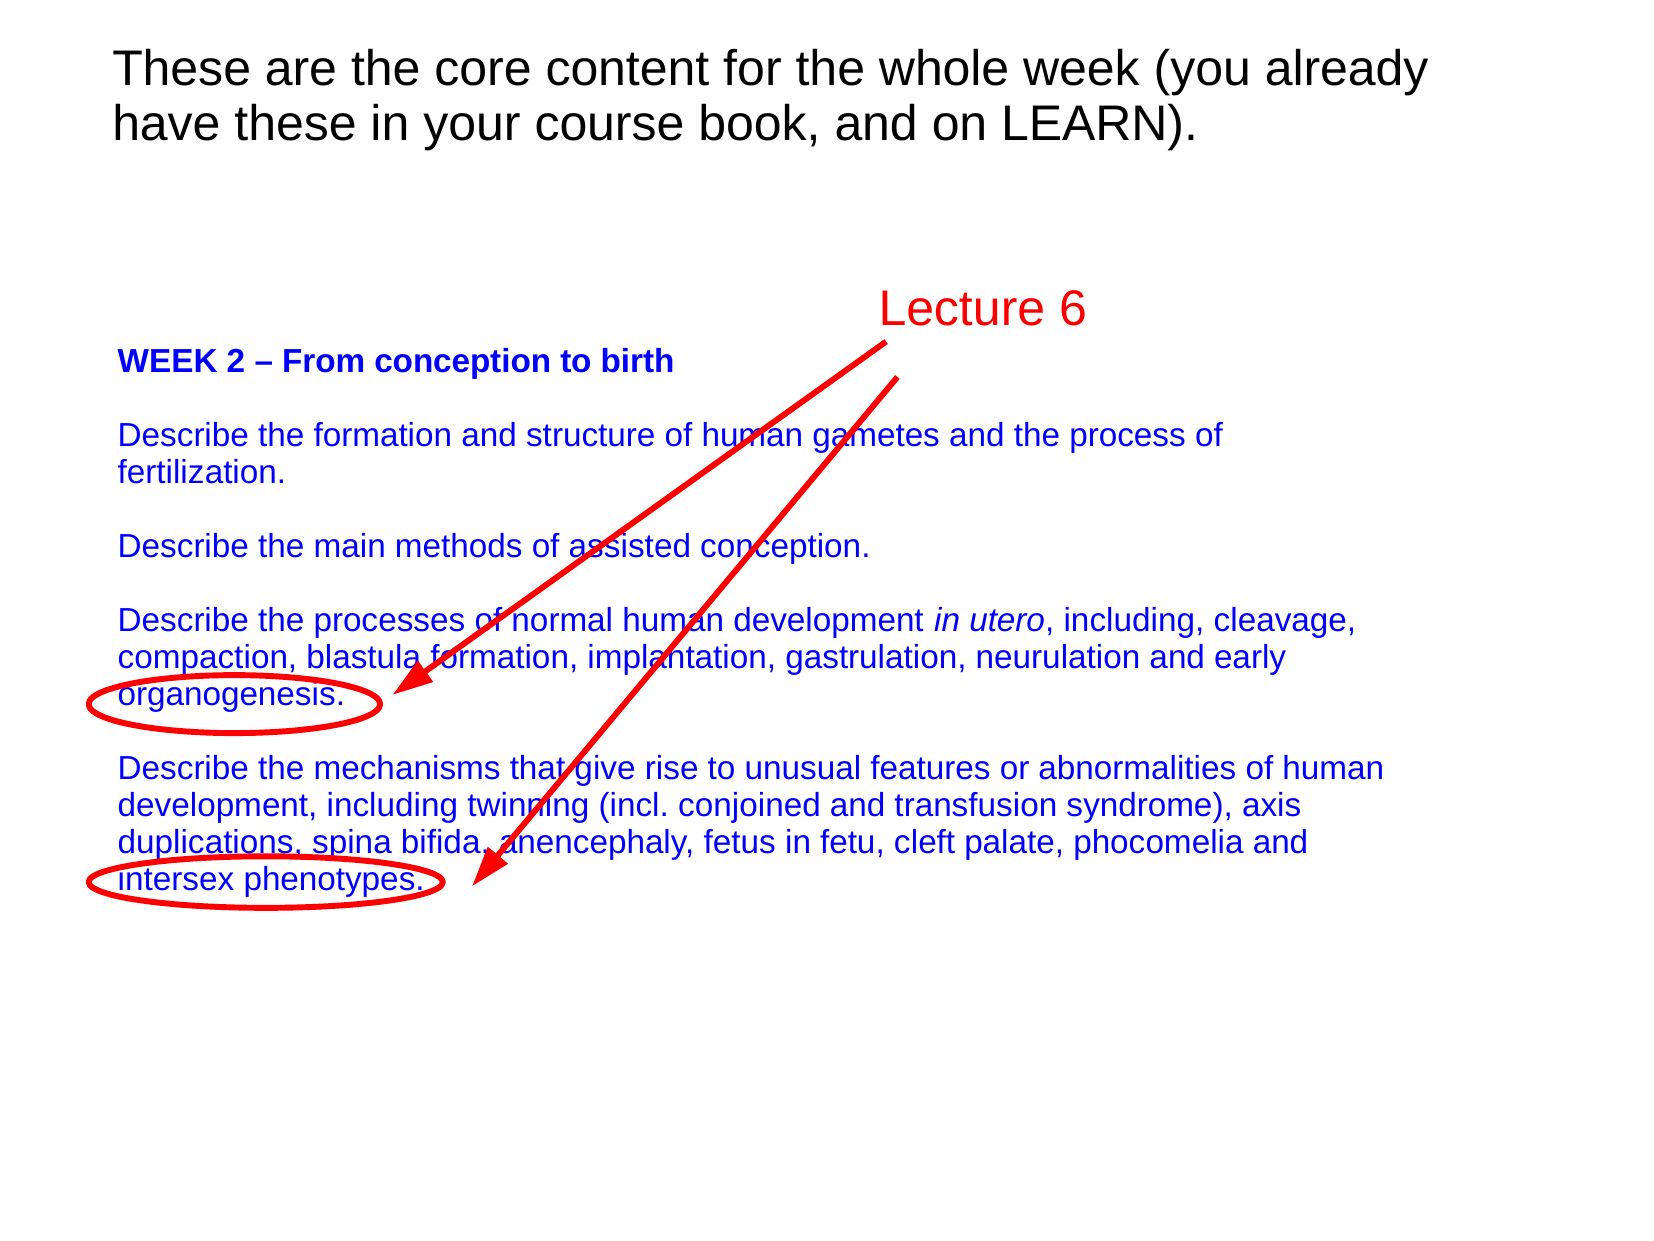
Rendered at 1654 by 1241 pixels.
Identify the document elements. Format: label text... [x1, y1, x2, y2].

text_box WEEK 2 – From conception to birth Describe the formation and structure of human gametes and the process of fertilization. Describe the main methods of assisted conception. Describe the processes of normal human development in utero, including, cleavage, compaction, blastula formation, implantation, gastrulation, neurulation and early organogenesis. Describe the mechanisms that give rise to unusual features or abnormalities of human development, including twinning (incl. conjoined and transfusion syndrome), axis duplications, spina bifida, anencephaly, fetus in fetu, cleft palate, phocomelia and intersex phenotypes. [102, 679, 376, 730]
text_box Lecture 6 [863, 272, 1287, 356]
text_box These are the core content for the whole week (you already have these in your course book, and on LEARN). [97, 32, 1498, 248]
text_box WEEK 2 – From conception to birth Describe the formation and structure of human gametes and the process of fertilization. Describe the main methods of assisted conception. Describe the processes of normal human development in utero, including, cleavage, compaction, blastula formation, implantation, gastrulation, neurulation and early organogenesis. Describe the mechanisms that give rise to unusual features or abnormalities of human development, including twinning (incl. conjoined and transfusion syndrome), axis duplications, spina bifida, anencephaly, fetus in fetu, cleft palate, phocomelia and intersex phenotypes. [102, 860, 439, 904]
text_box WEEK 2 – From conception to birth Describe the formation and structure of human gametes and the process of fertilization. Describe the main methods of assisted conception. Describe the processes of normal human development in utero, including, cleavage, compaction, blastula formation, implantation, gastrulation, neurulation and early organogenesis. Describe the mechanisms that give rise to unusual features or abnormalities of human development, including twinning (incl. conjoined and transfusion syndrome), axis duplications, spina bifida, anencephaly, fetus in fetu, cleft palate, phocomelia and intersex phenotypes. [102, 334, 1405, 1012]
